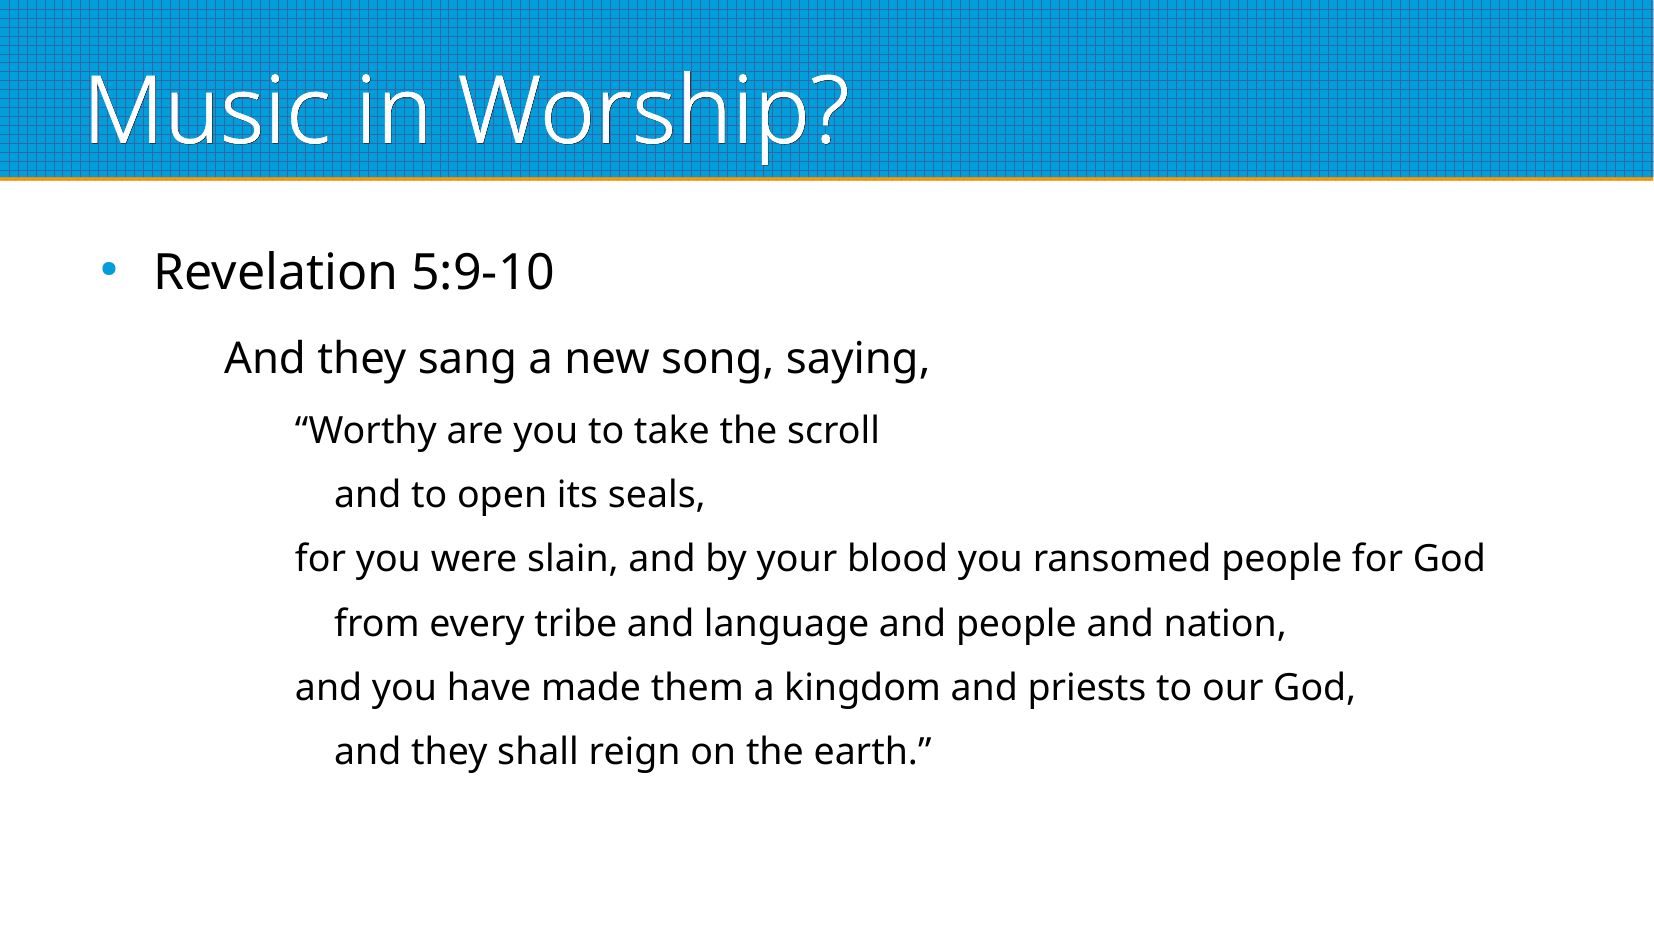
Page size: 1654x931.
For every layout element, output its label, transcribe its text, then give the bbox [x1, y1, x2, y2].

title Music in Worship? [82, 14, 1571, 171]
list Revelation 5:9-10 And they sang a new song, saying, “Worthy are you to take the scroll and to open its seals, for you were slain, and by your blood you ransomed people for God from every tribe and language and people and nation, and you have made them a kingdom and priests to our God, and they shall reign on the earth.” [82, 236, 1563, 901]
